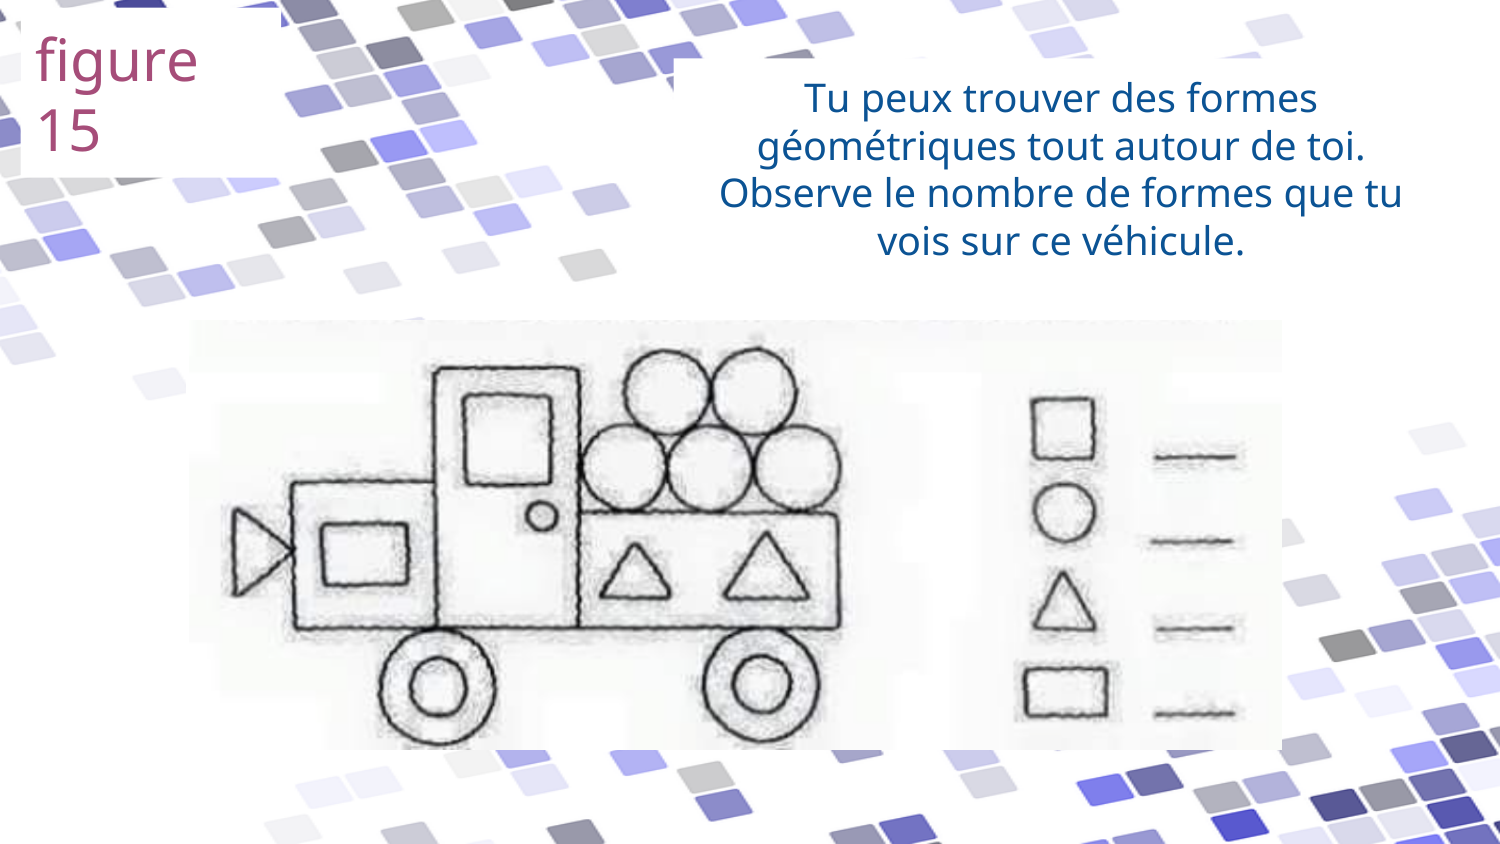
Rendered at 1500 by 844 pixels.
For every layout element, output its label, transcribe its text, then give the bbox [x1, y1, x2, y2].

text_box Tu peux trouver des formes géométriques tout autour de toi. Observe le nombre de formes que tu vois sur ce véhicule. [673, 58, 1450, 281]
text_box figure 15 [20, 7, 282, 109]
picture [0, 0, 1500, 844]
